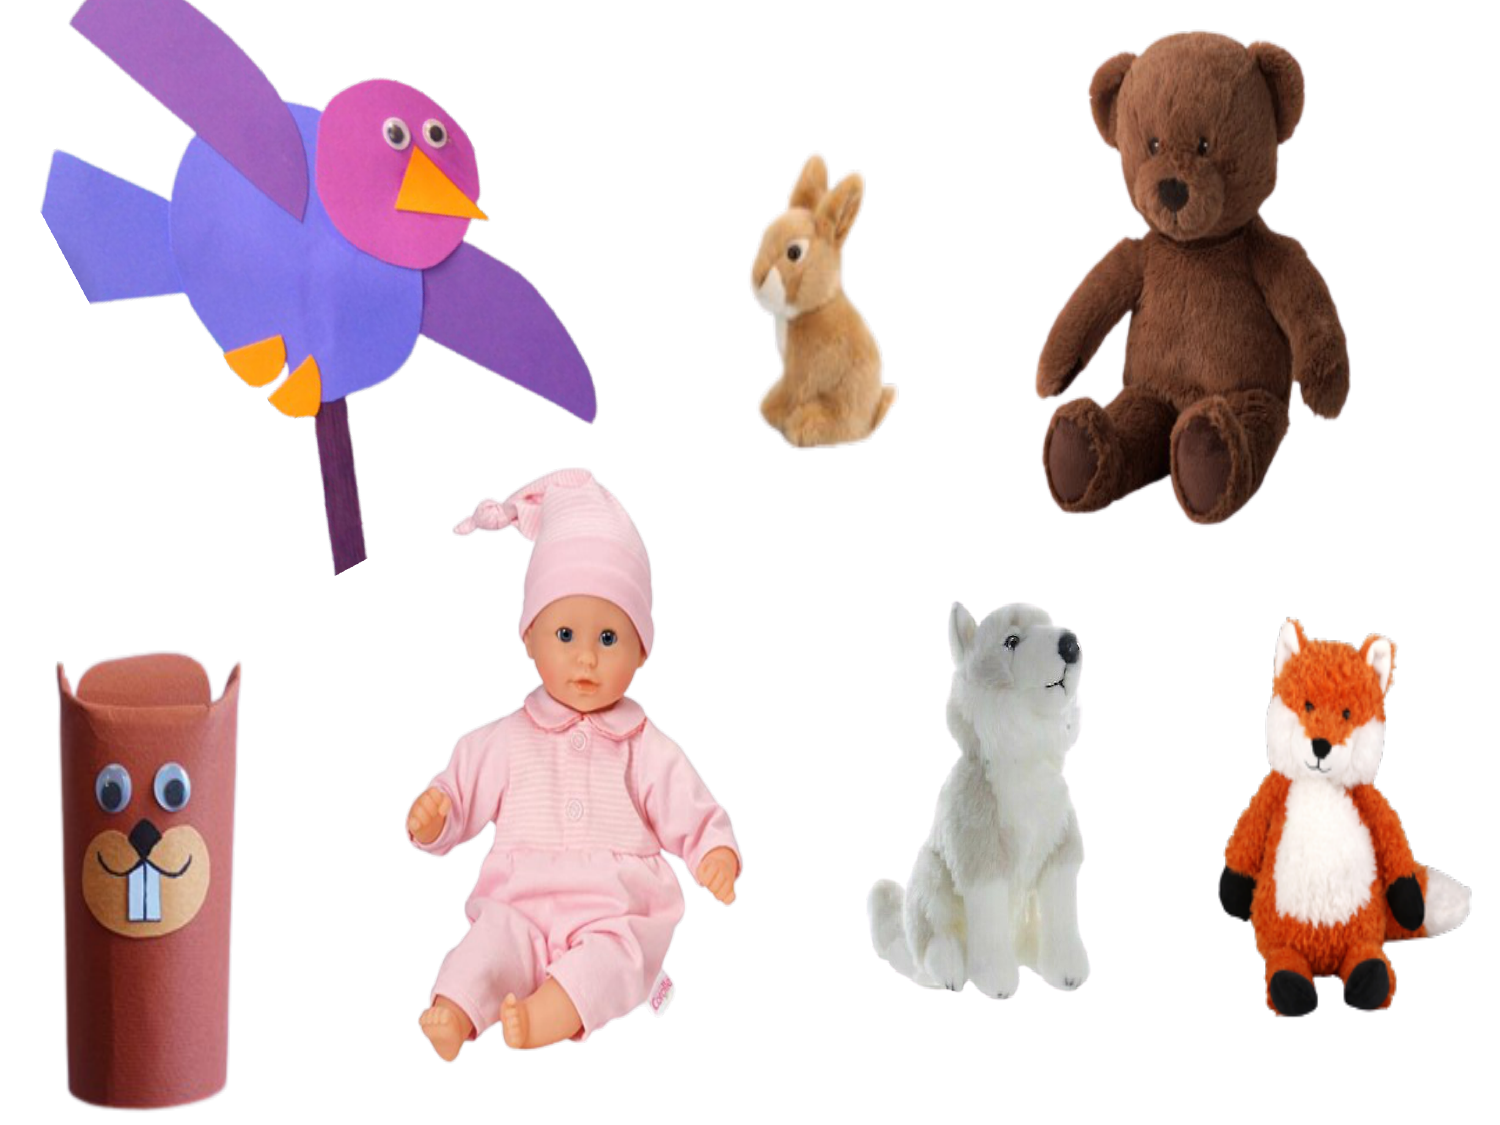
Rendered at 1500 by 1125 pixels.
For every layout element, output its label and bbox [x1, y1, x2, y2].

picture [999, 19, 1387, 538]
picture [1156, 581, 1500, 1090]
picture [850, 571, 1122, 1015]
picture [703, 138, 949, 465]
picture [0, 0, 745, 1125]
